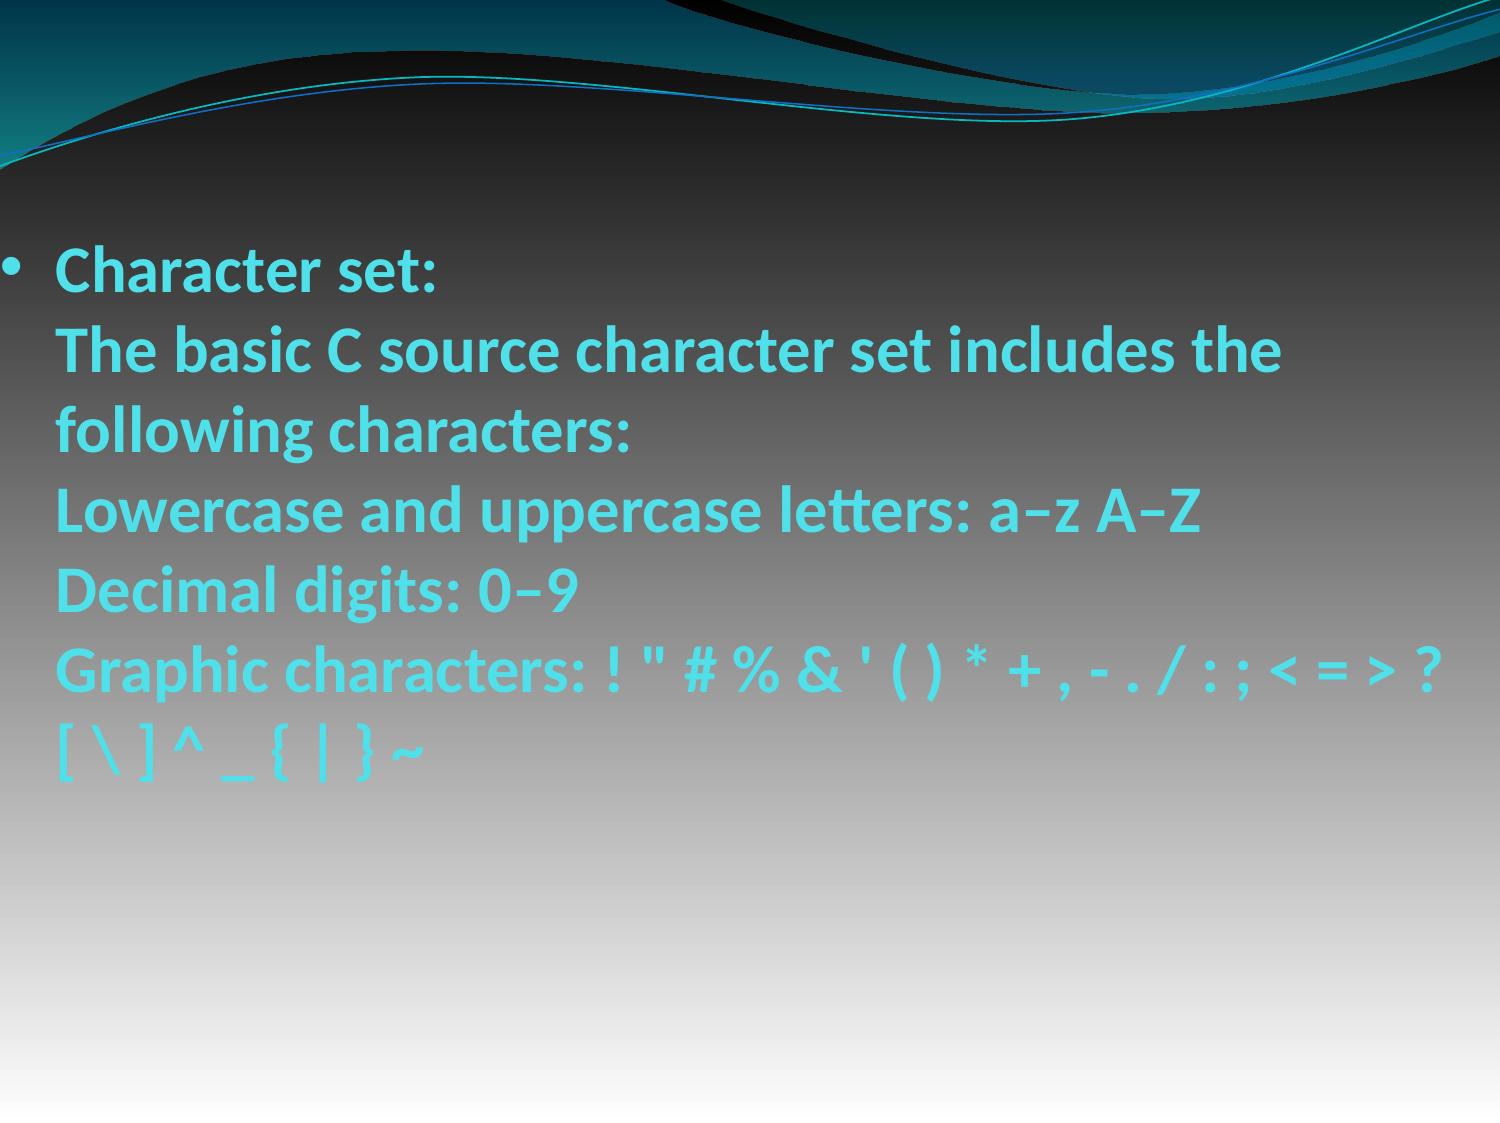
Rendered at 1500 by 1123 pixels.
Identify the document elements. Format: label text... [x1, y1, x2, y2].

title Character set: The basic C source character set includes the following characters: Lowercase and uppercase letters: a–z A–Z Decimal digits: 0–9 Graphic characters: ! " # % & ' ( ) * + , - . / : ; < = > ? [ \ ] ^ _ { | } ~ [0, 206, 1459, 786]
